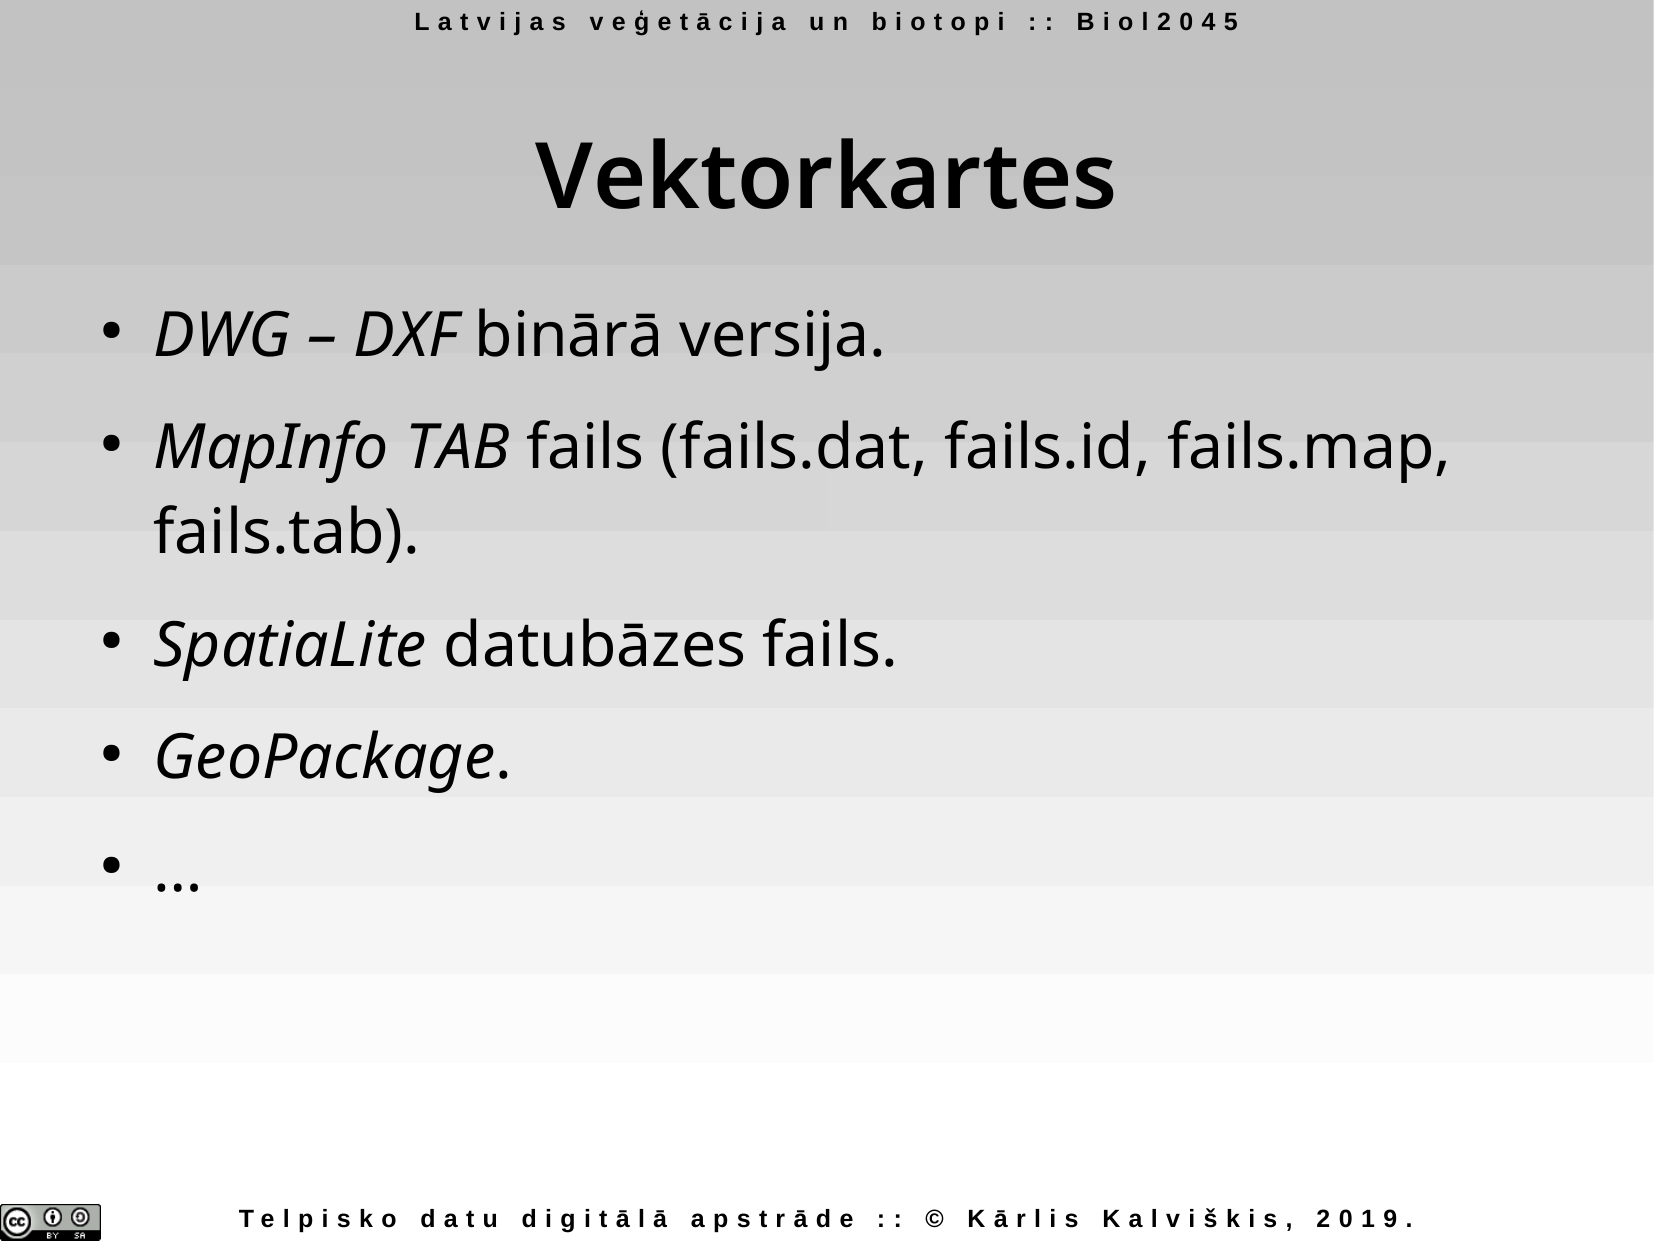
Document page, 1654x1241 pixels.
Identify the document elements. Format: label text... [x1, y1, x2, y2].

title Vektorkartes [29, 49, 1625, 296]
list DWG – DXF binārā versija. MapInfo TAB fails (fails.dat, fails.id, fails.map, fails.tab). SpatiaLite datubāzes fails. GeoPackage. … [82, 289, 1571, 1098]
picture [0, 0, 1654, 1241]
